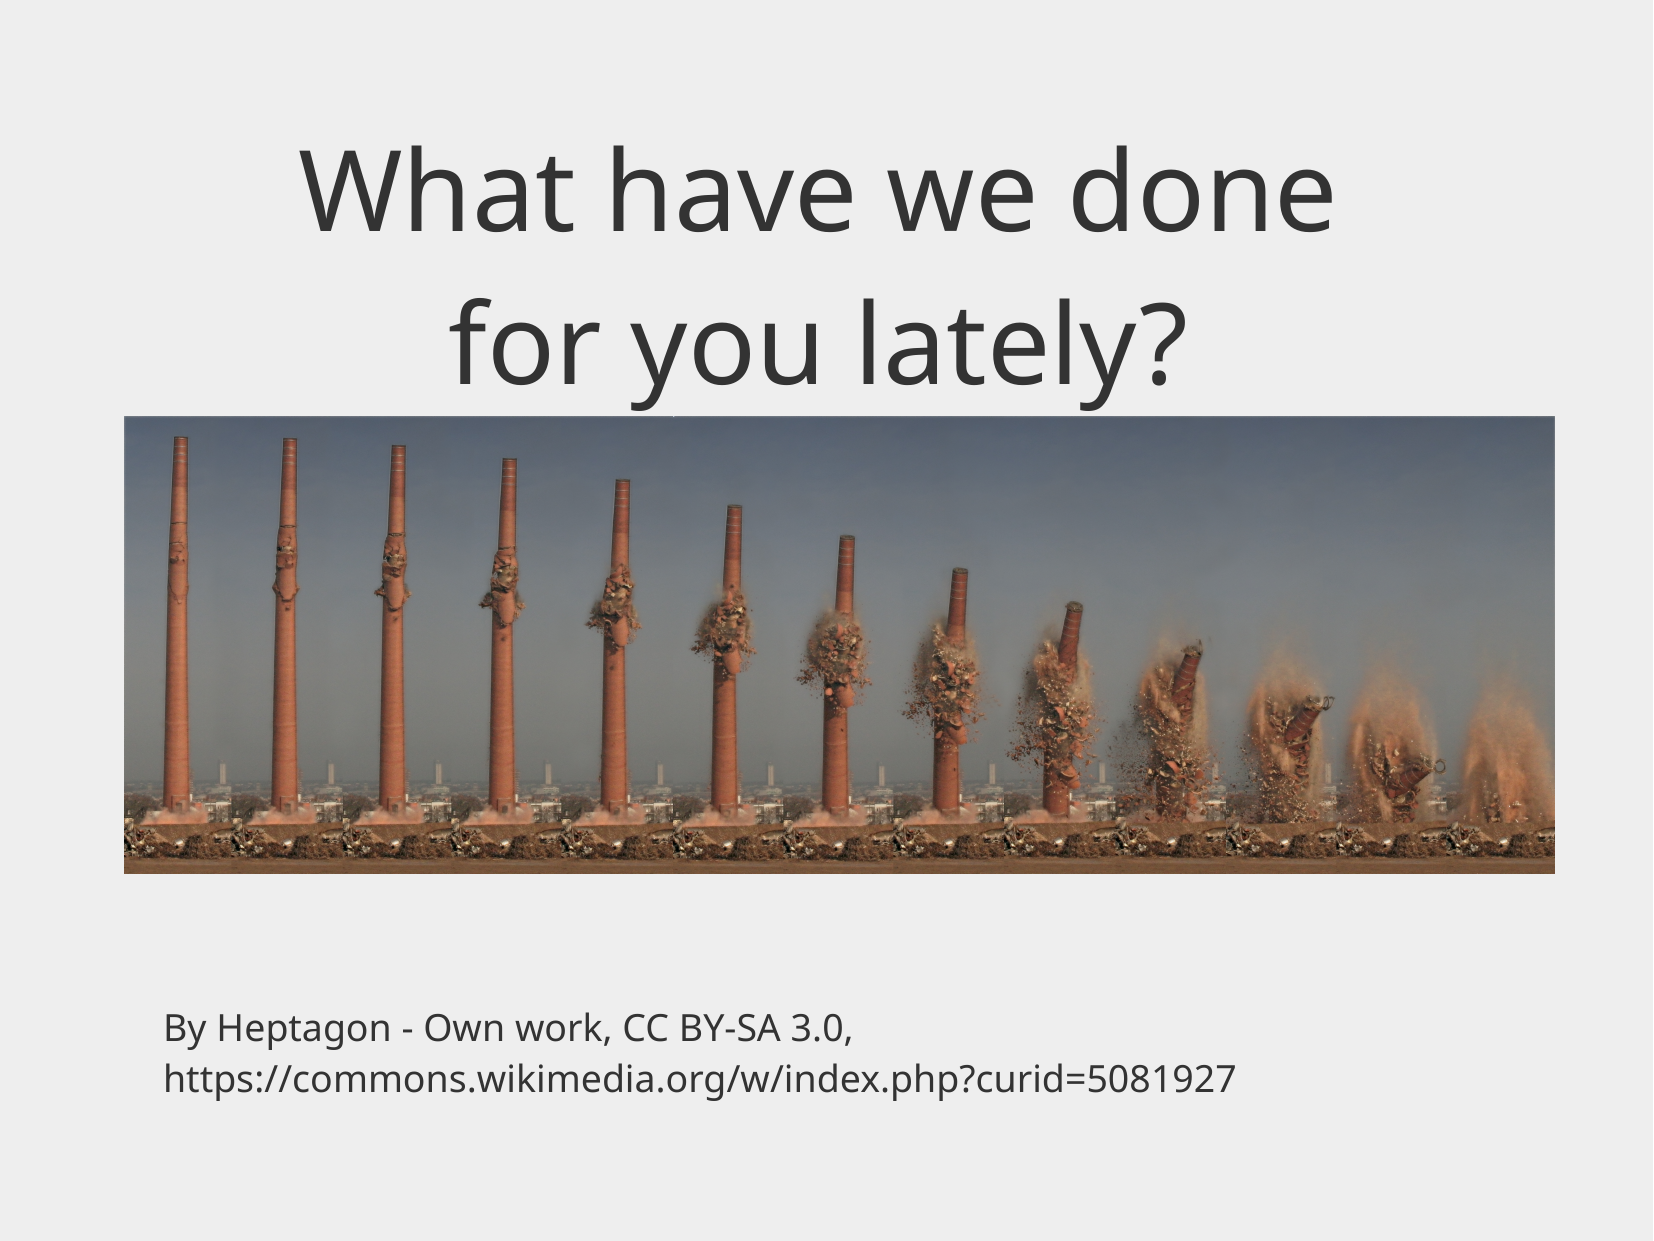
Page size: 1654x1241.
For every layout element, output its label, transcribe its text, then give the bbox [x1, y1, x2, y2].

picture [124, 416, 1555, 874]
title What have we done for you lately? [74, 150, 1563, 379]
text_box By Heptagon - Own work, CC BY-SA 3.0, https://commons.wikimedia.org/w/index.php?curid=5081927 [148, 994, 1494, 1086]
